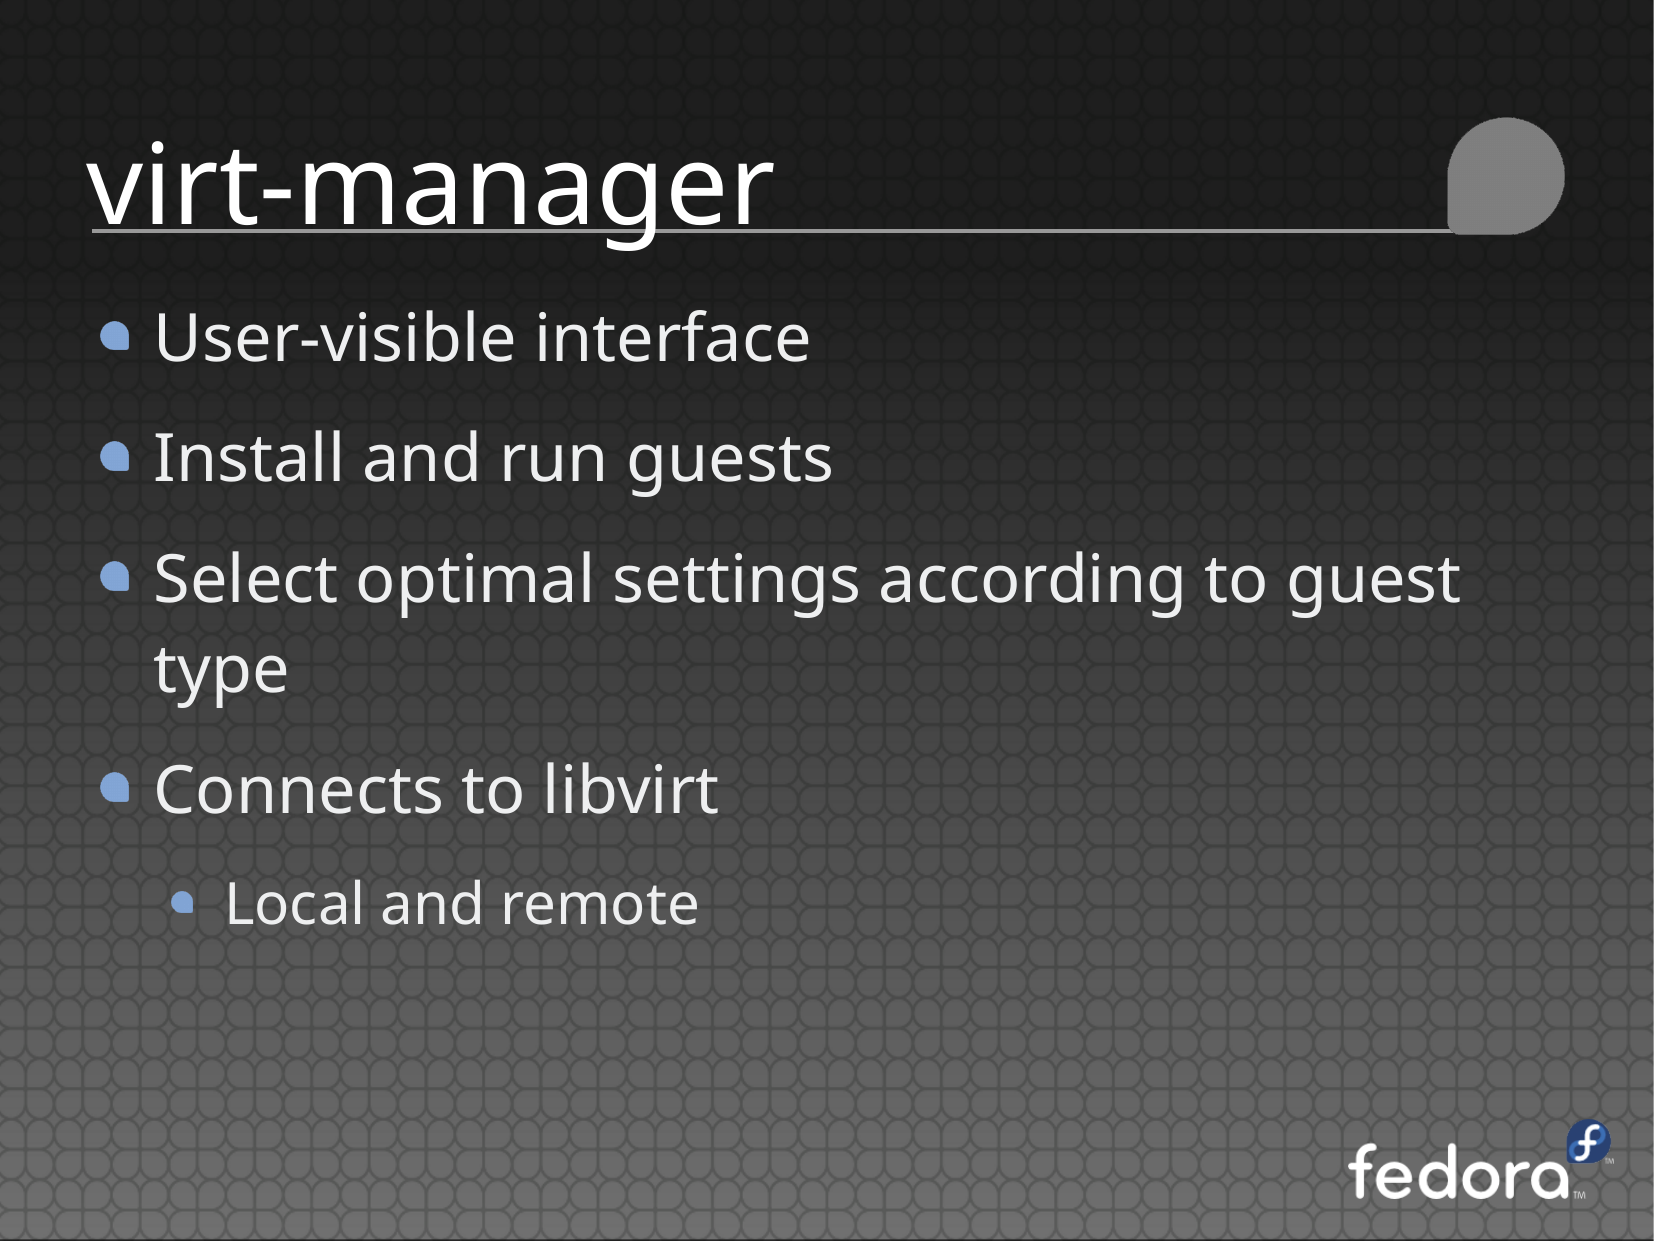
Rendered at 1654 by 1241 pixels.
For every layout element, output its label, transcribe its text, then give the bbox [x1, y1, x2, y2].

title virt-manager [86, 112, 1576, 249]
picture [0, 0, 1654, 1241]
list User-visible interface Install and run guests Select optimal settings according to guest type Connects to libvirt Local and remote [82, 290, 1571, 1109]
